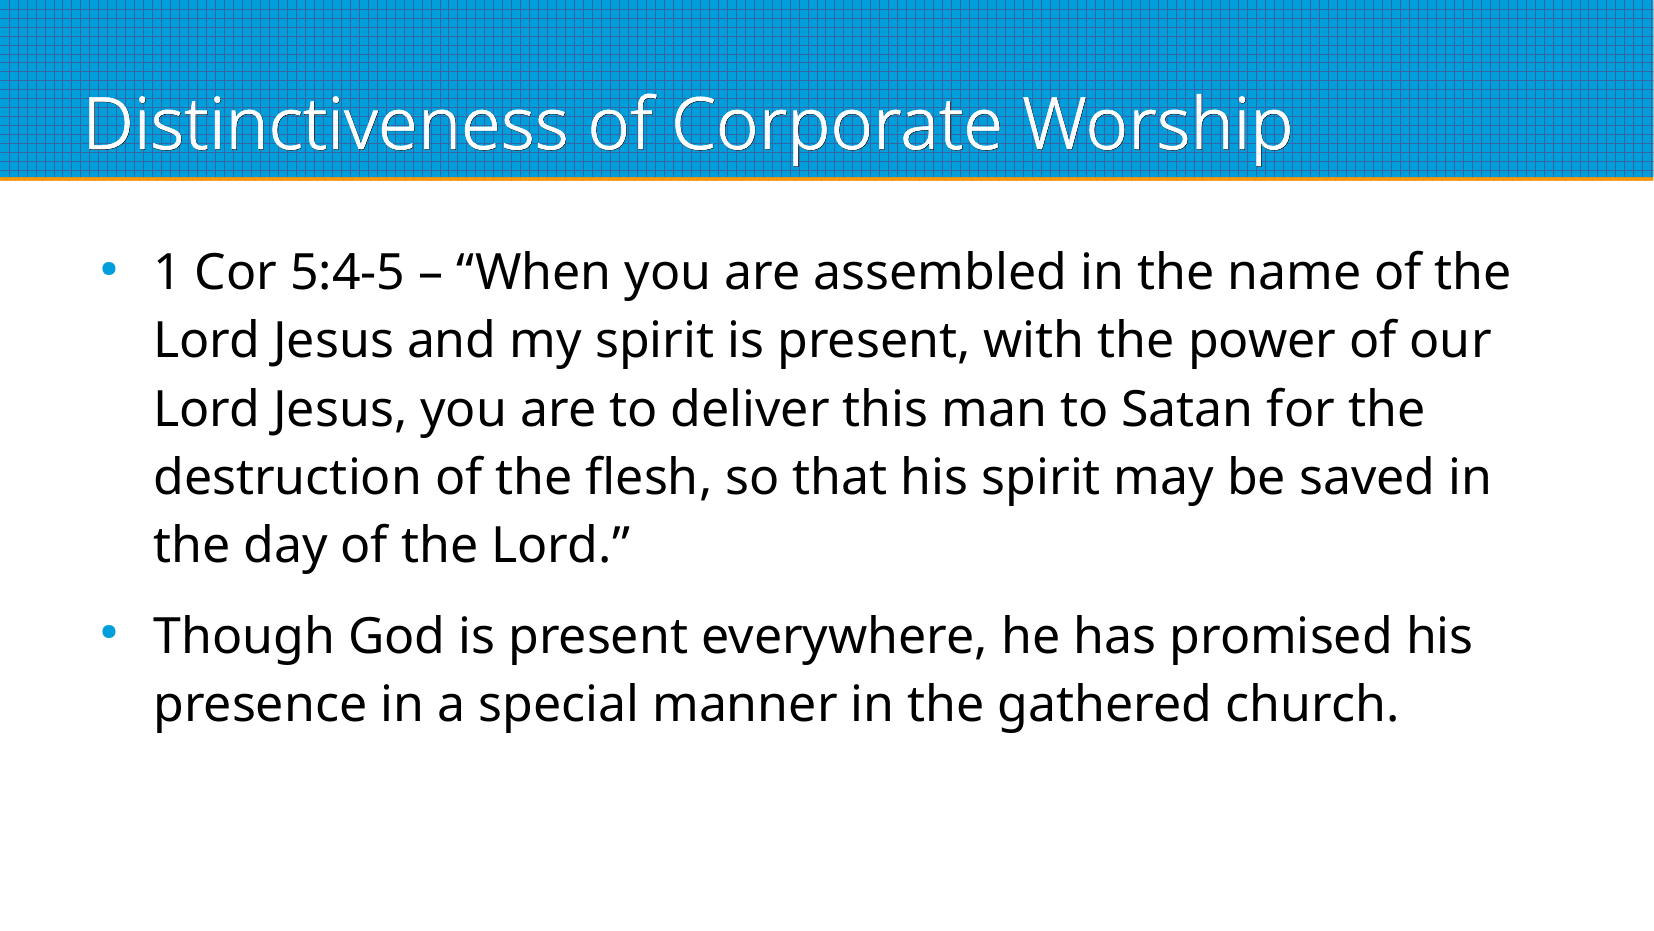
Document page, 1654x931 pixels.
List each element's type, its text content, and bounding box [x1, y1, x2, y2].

list 1 Cor 5:4-5 – “When you are assembled in the name of the Lord Jesus and my spirit is present, with the power of our Lord Jesus, you are to deliver this man to Satan for the destruction of the flesh, so that his spirit may be saved in the day of the Lord.” Though God is present everywhere, he has promised his presence in a special manner in the gathered church. [82, 236, 1563, 863]
title Distinctiveness of Corporate Worship [82, 14, 1571, 171]
